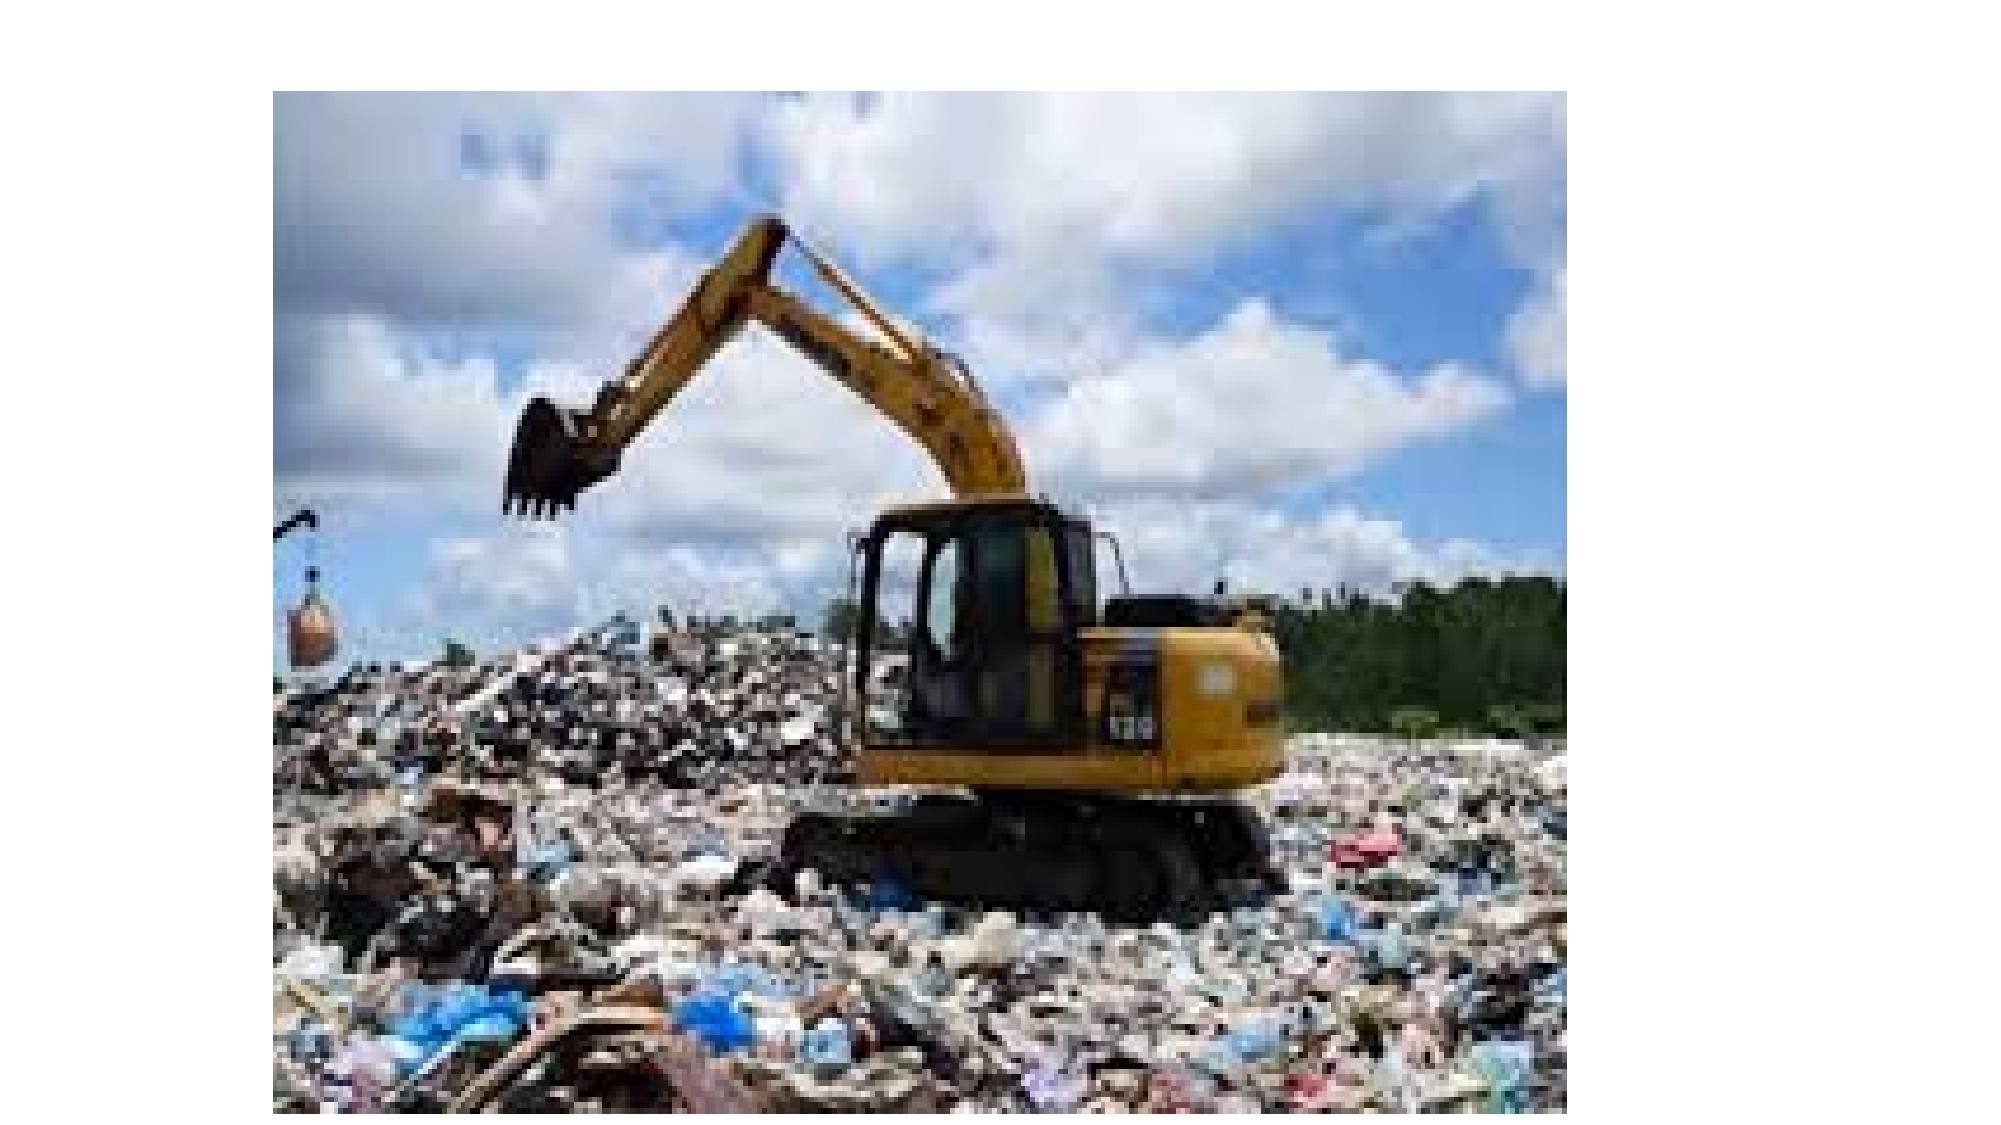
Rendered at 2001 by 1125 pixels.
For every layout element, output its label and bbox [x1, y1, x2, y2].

picture [273, 91, 1567, 1114]
